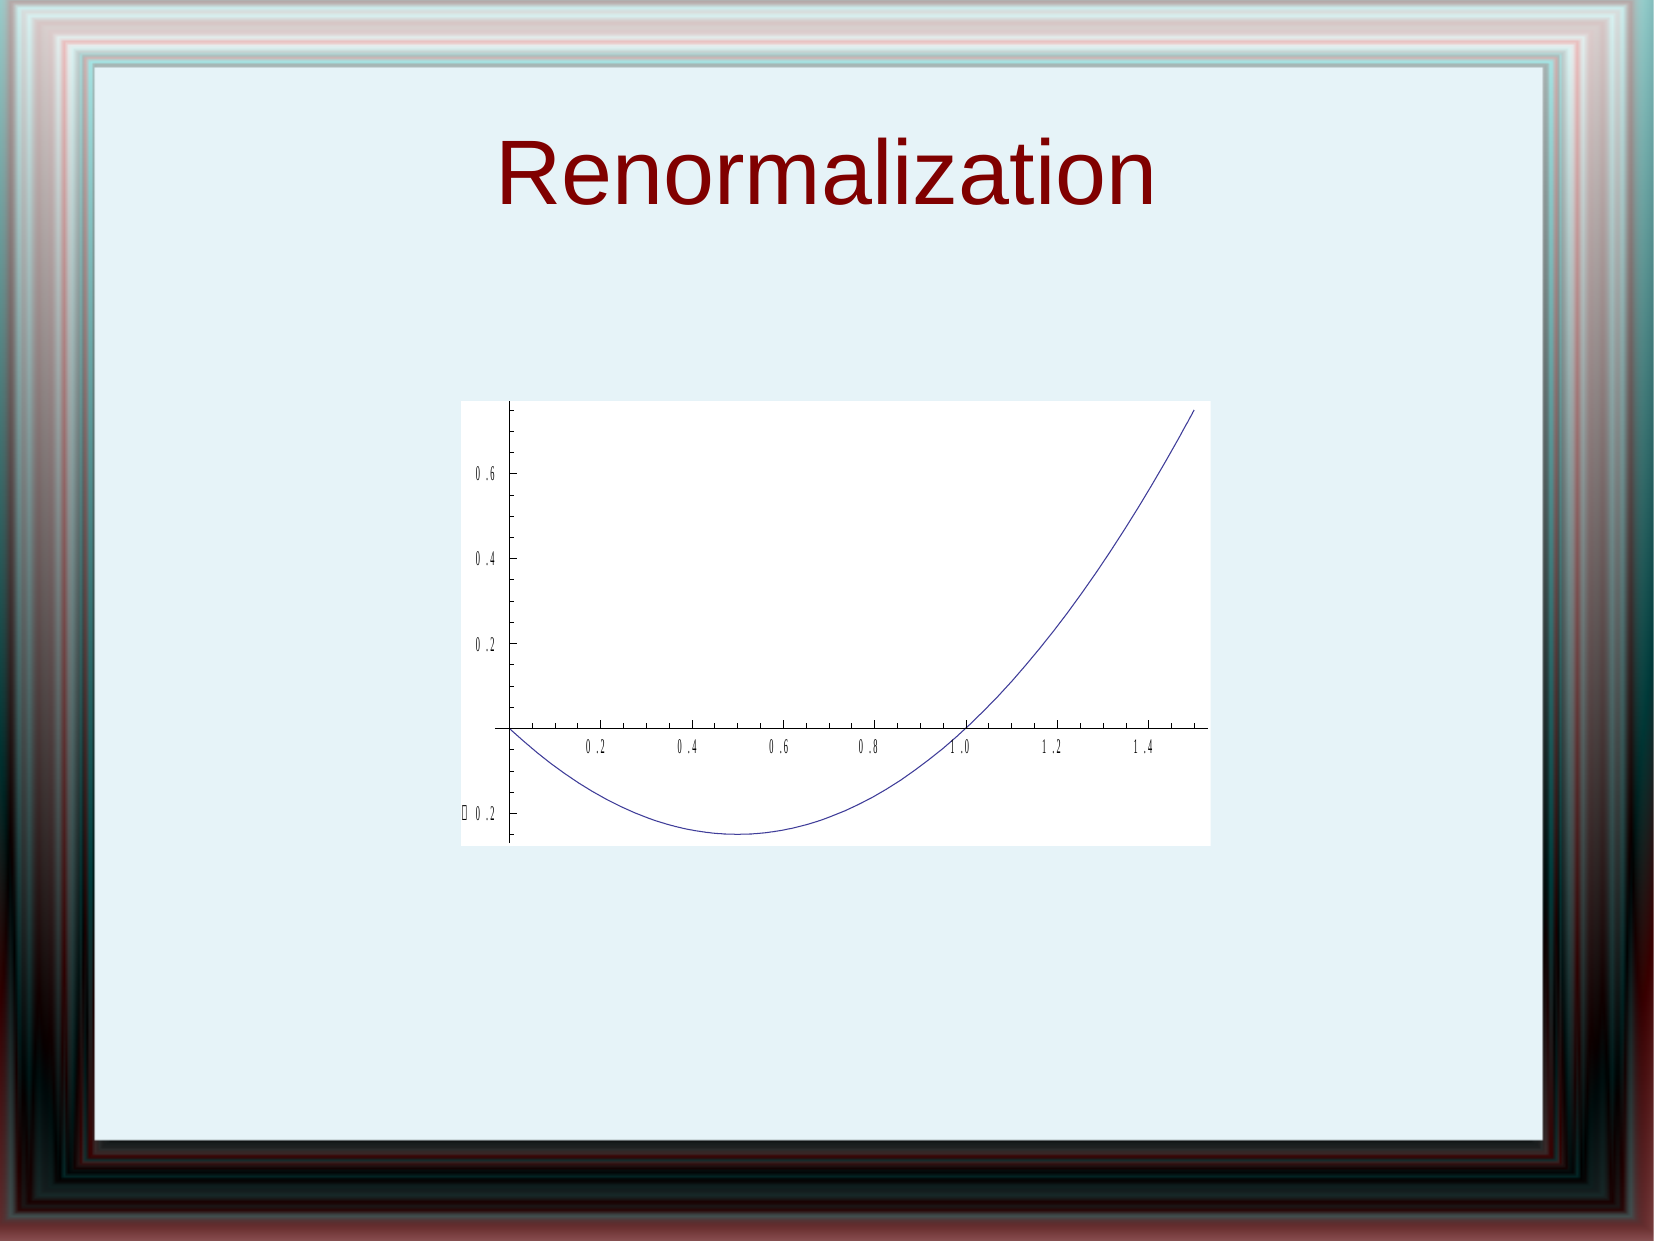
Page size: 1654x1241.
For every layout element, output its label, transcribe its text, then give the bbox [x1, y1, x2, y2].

picture [0, 0, 1654, 1241]
title Renormalization [118, 95, 1536, 250]
